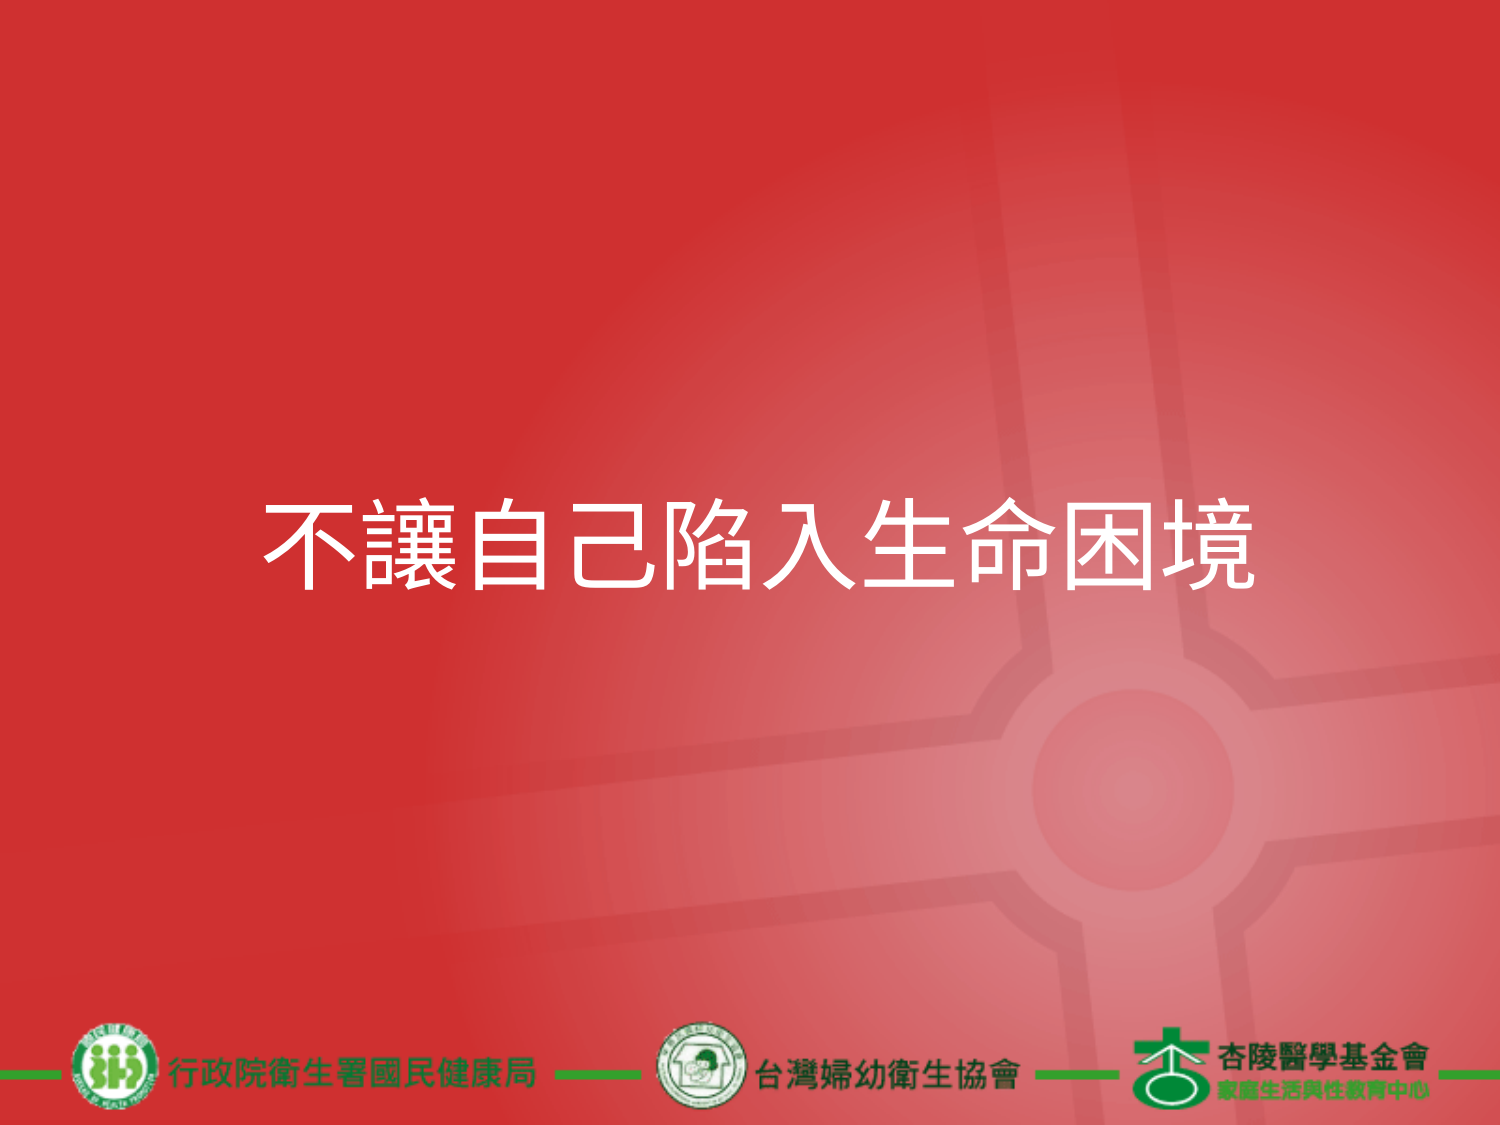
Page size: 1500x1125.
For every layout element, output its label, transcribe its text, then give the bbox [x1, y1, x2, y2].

picture [0, 0, 1500, 1125]
text_box 不讓自己陷入生命困境 [245, 474, 1275, 610]
